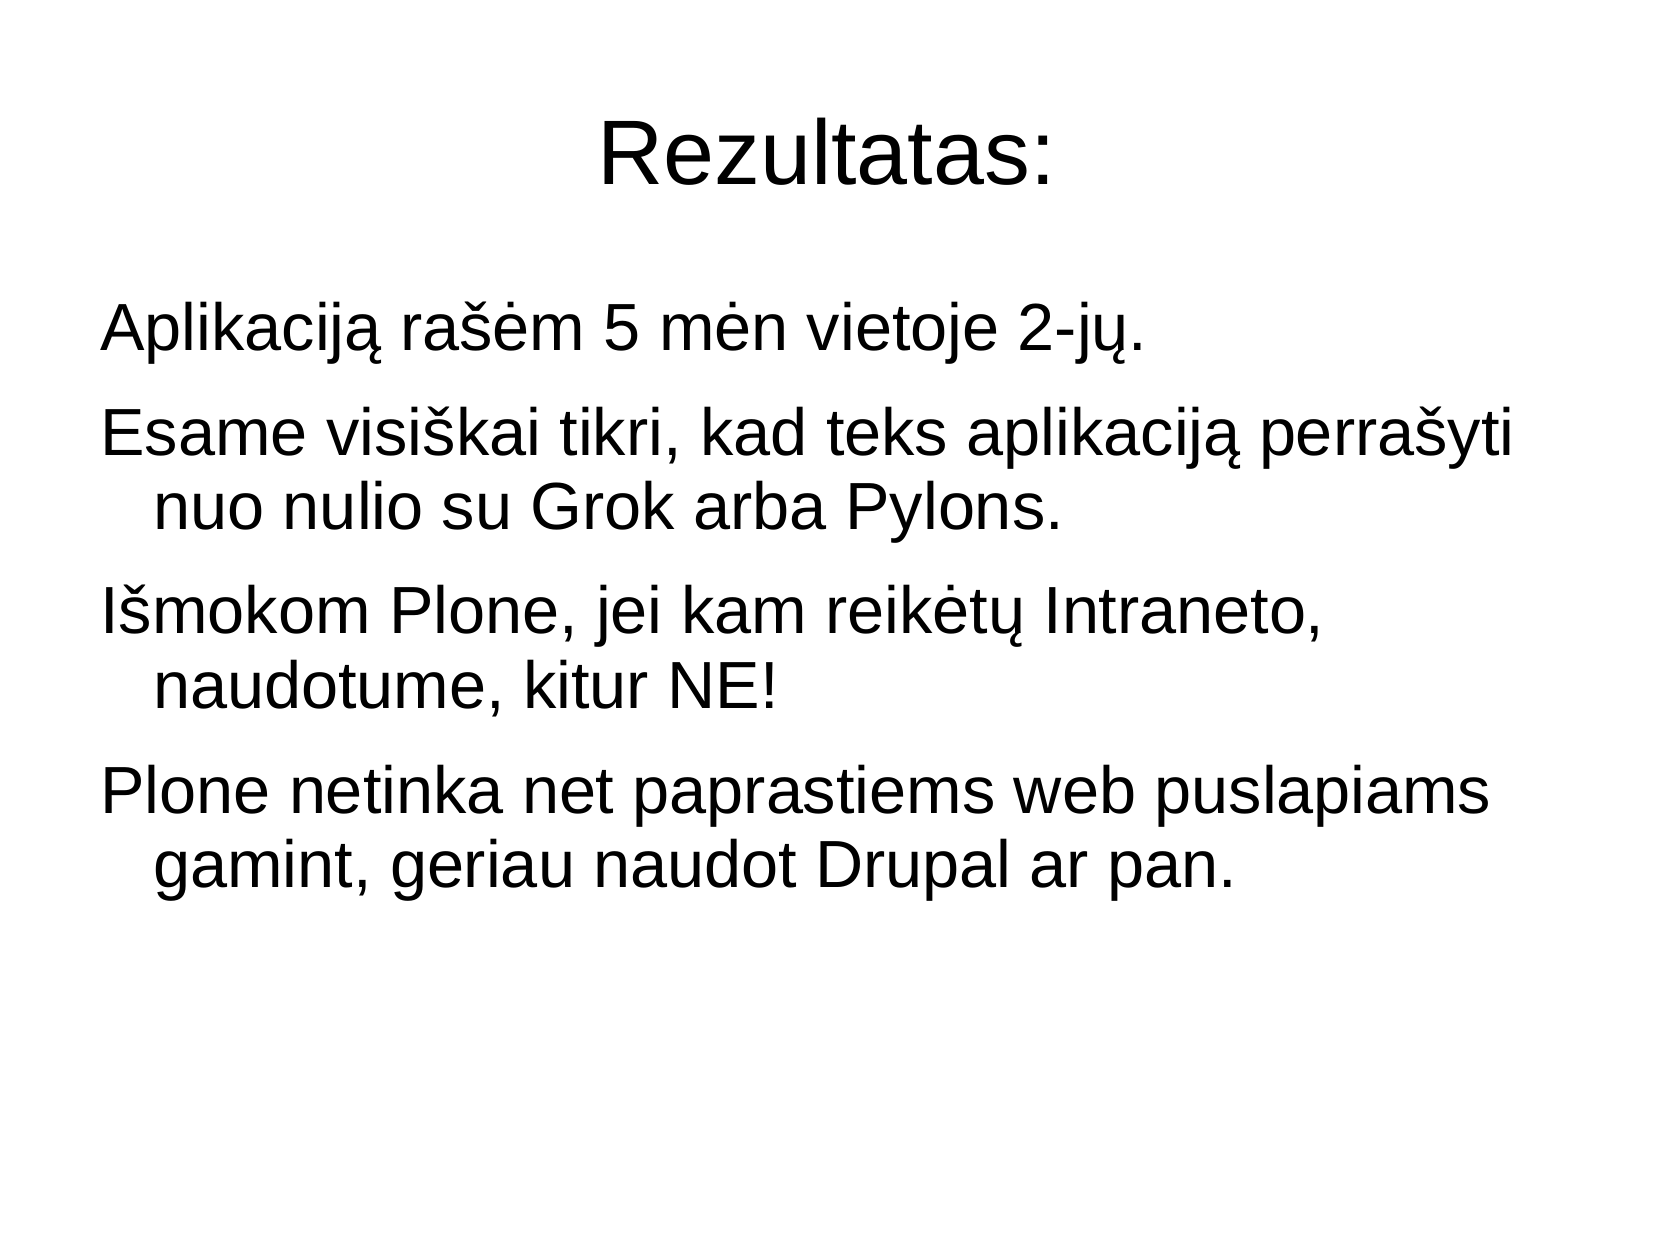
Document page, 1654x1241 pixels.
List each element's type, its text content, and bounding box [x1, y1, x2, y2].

list Aplikaciją rašėm 5 mėn vietoje 2-jų. Esame visiškai tikri, kad teks aplikaciją perrašyti nuo nulio su Grok arba Pylons. Išmokom Plone, jei kam reikėtų Intraneto, naudotume, kitur NE! Plone netinka net paprastiems web puslapiams gamint, geriau naudot Drupal ar pan. [82, 290, 1571, 1094]
title Rezultatas: [82, 49, 1571, 257]
